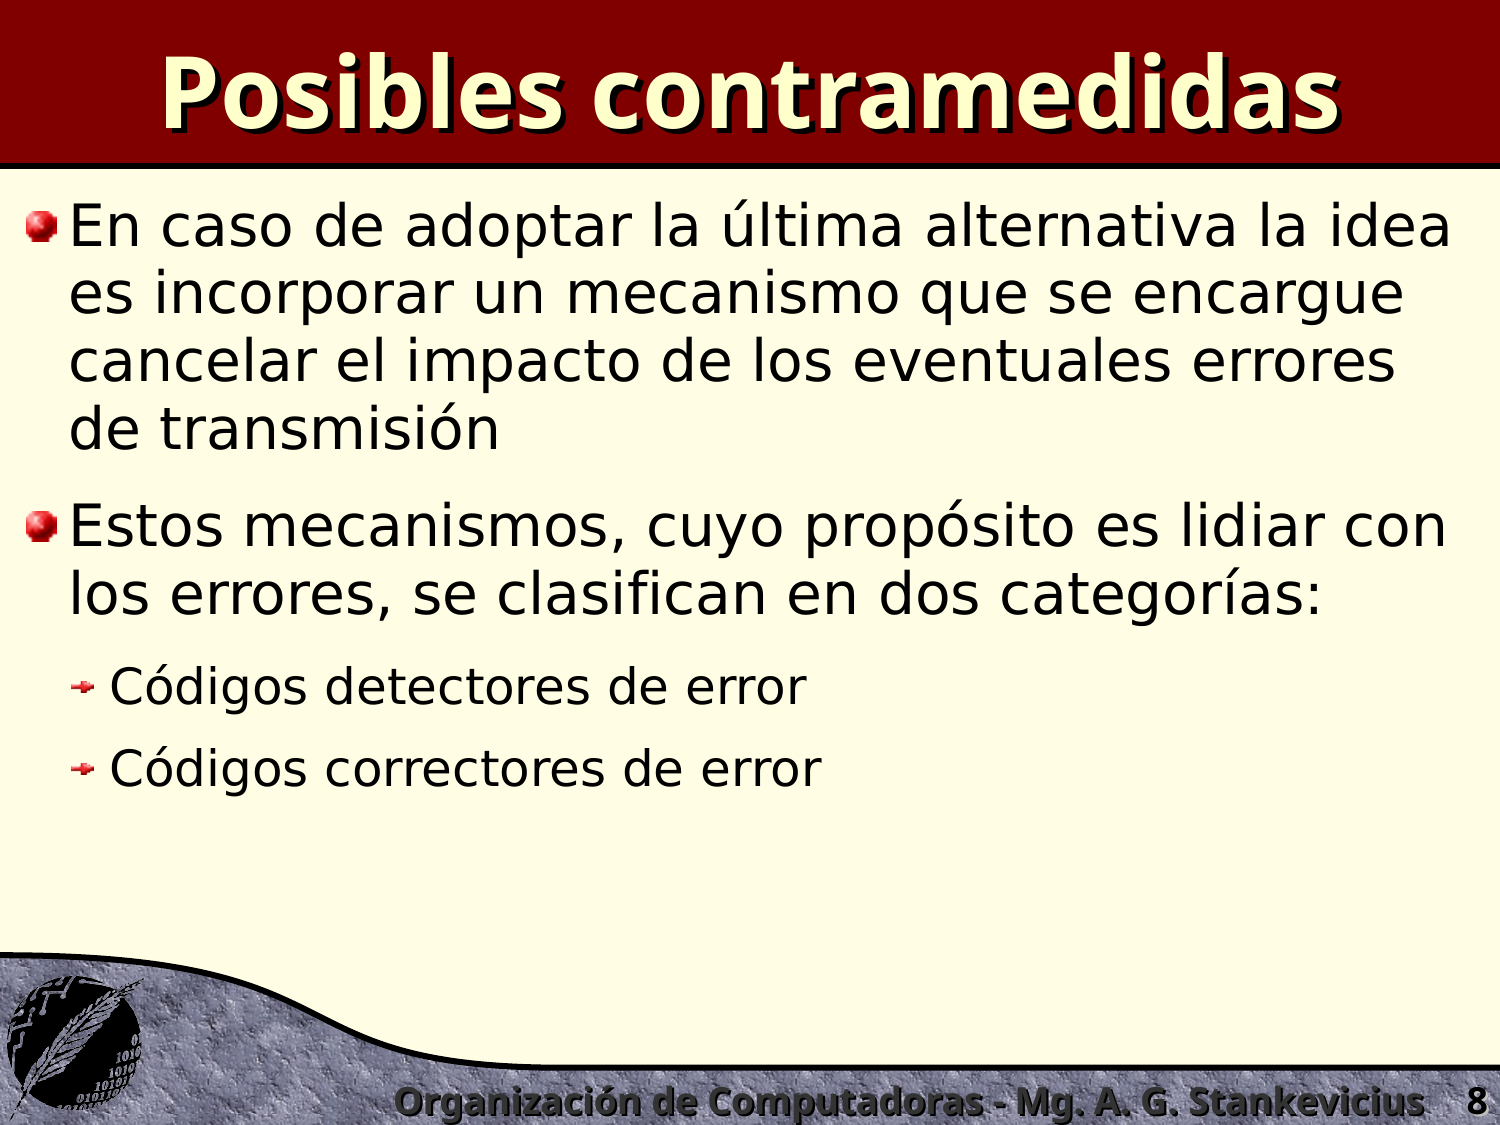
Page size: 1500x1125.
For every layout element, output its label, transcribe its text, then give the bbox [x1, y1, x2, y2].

picture [1058, 1100, 1065, 1110]
picture [802, 1100, 806, 1110]
picture [0, 959, 1500, 1125]
list En caso de adoptar la última alternativa la idea es incorporar un mecanismo que se encargue cancelar el impacto de los eventuales errores de transmisión Estos mecanismos, cuyo propósito es lidiar con los errores, se clasifican en dos categorías: Códigos detectores de error Códigos correctores de error [11, 192, 1486, 935]
title Posibles contramedidas [15, 5, 1485, 160]
picture [448, 1100, 455, 1110]
